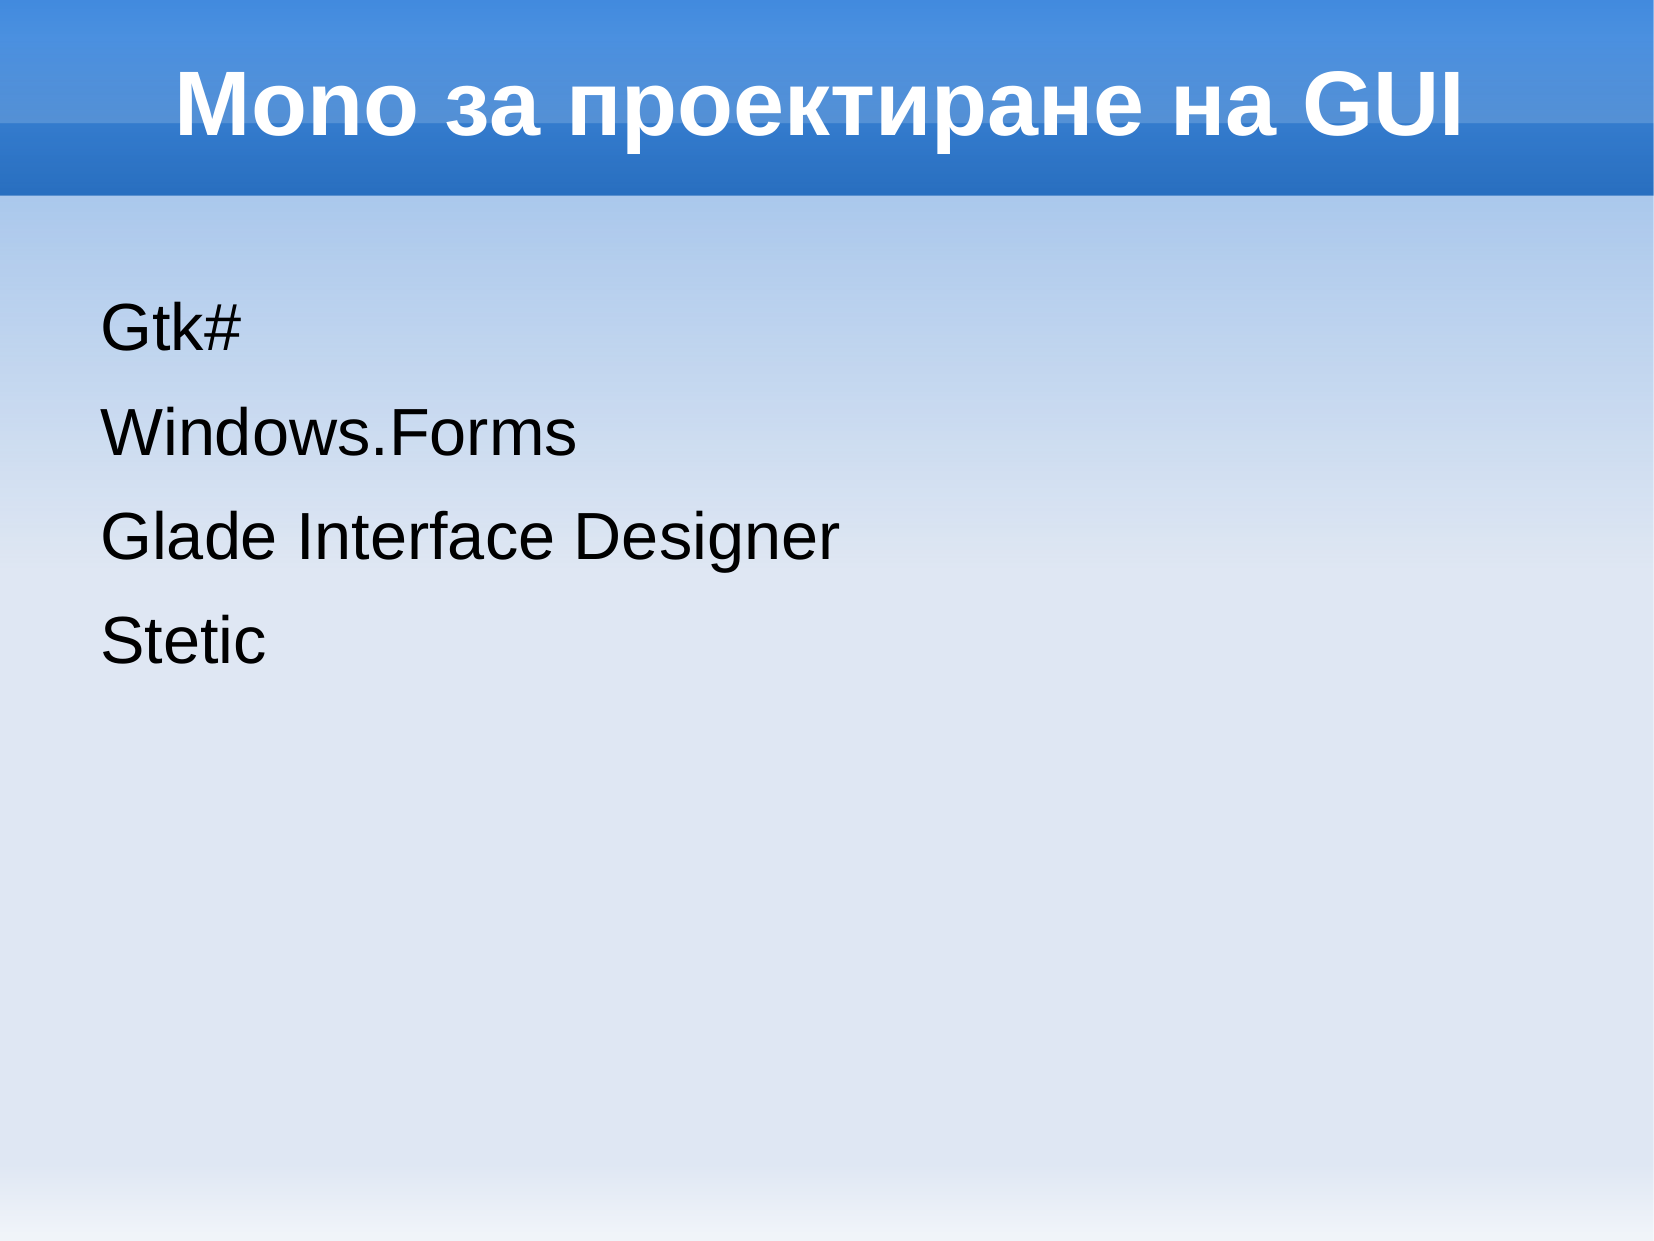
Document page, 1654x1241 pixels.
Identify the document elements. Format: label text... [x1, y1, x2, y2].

title Mono за проектиране на GUI [76, 7, 1565, 200]
picture [0, 0, 1654, 1241]
list Gtk# Windows.Forms Glade Interface Designer Stetic [82, 290, 1571, 1094]
